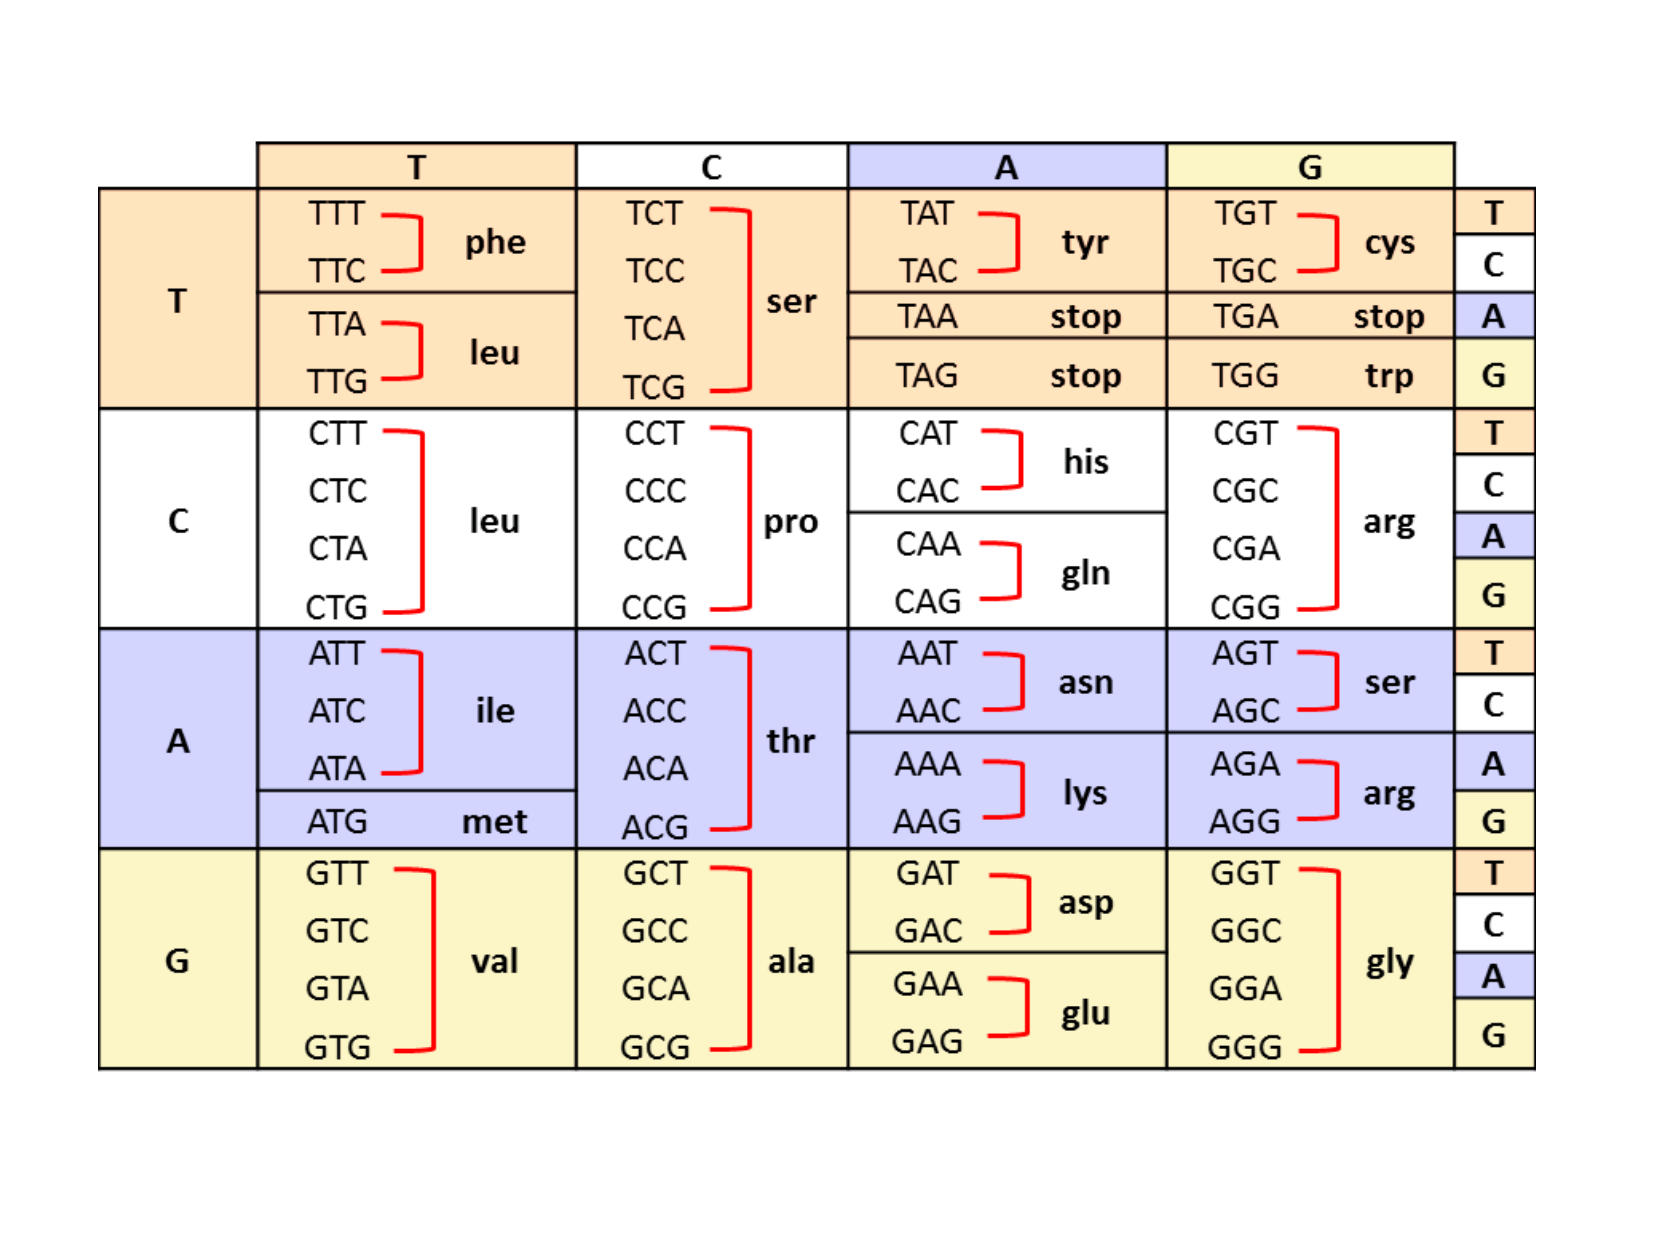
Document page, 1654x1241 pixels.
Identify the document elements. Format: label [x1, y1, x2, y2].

picture [98, 134, 1536, 1093]
